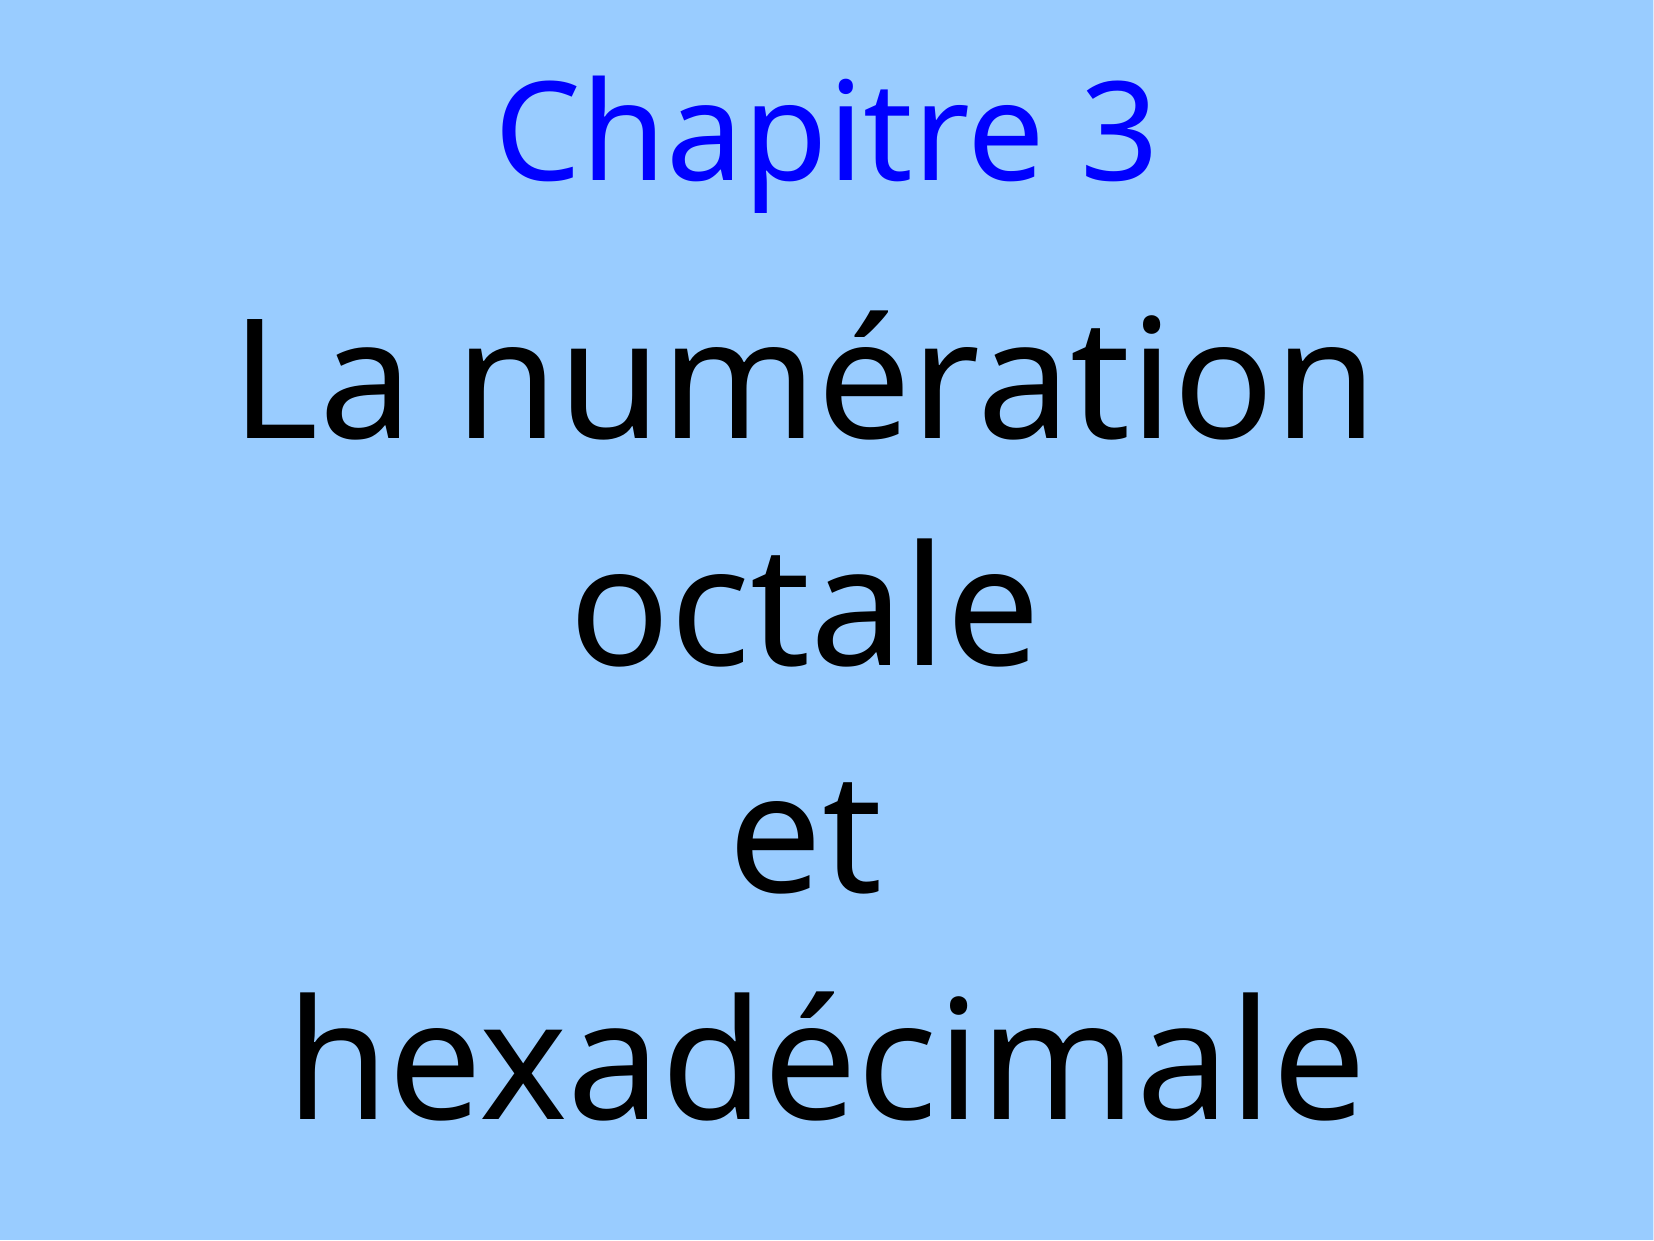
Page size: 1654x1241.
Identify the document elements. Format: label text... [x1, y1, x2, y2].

text_box Chapitre 3 La numération octale et hexadécimale [29, 26, 1625, 1152]
